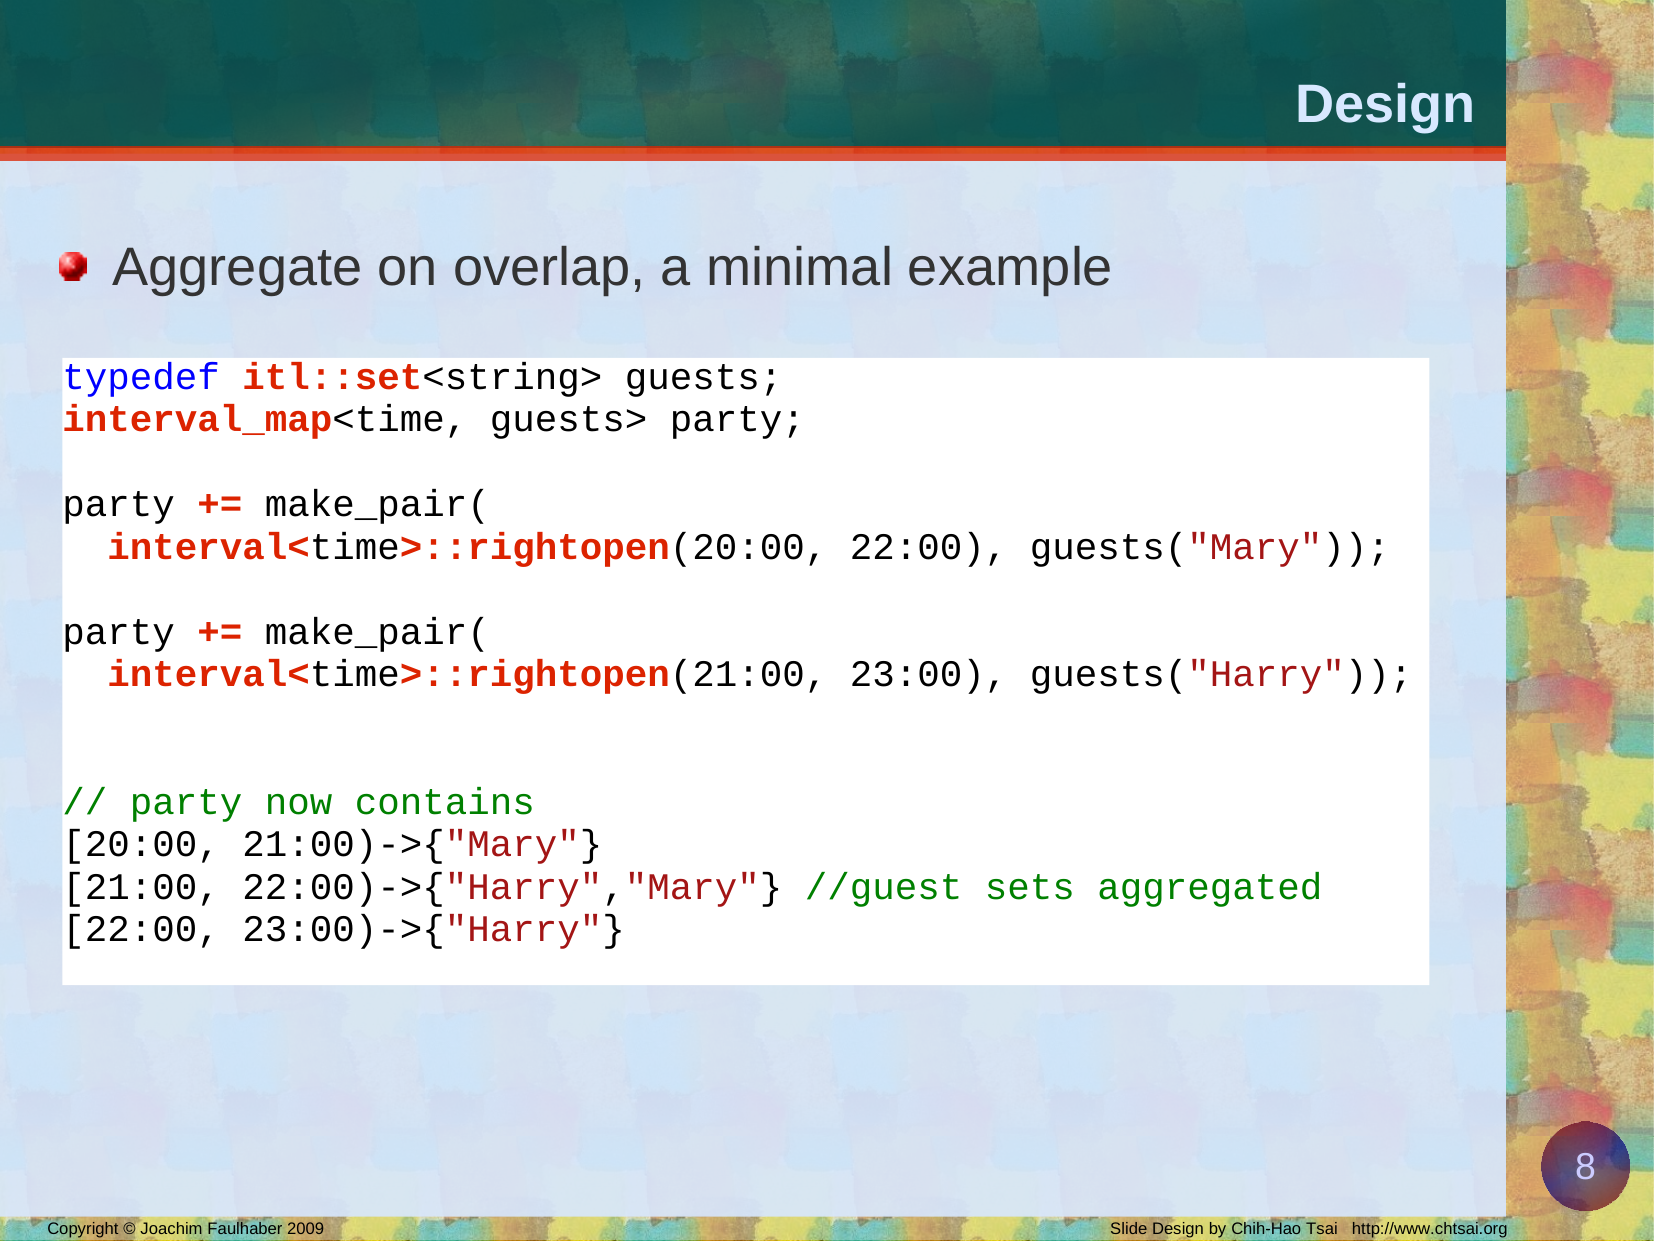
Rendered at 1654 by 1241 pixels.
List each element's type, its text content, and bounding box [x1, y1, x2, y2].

list Aggregate on overlap, a minimal example [59, 236, 1418, 329]
title Design [29, 59, 1477, 148]
text_box typedef itl::set<string> guests; interval_map<time, guests> party; party += make_pair( interval<time>::rightopen(20:00, 22:00), guests("Mary")); party += make_pair( interval<time>::rightopen(21:00, 23:00), guests("Harry")); // party now contains [20:00, 21:00)->{"Mary"} [21:00, 22:00)->{"Harry","Mary"} //guest sets aggregated [22:00, 23:00)->{"Harry"} [62, 357, 1430, 986]
